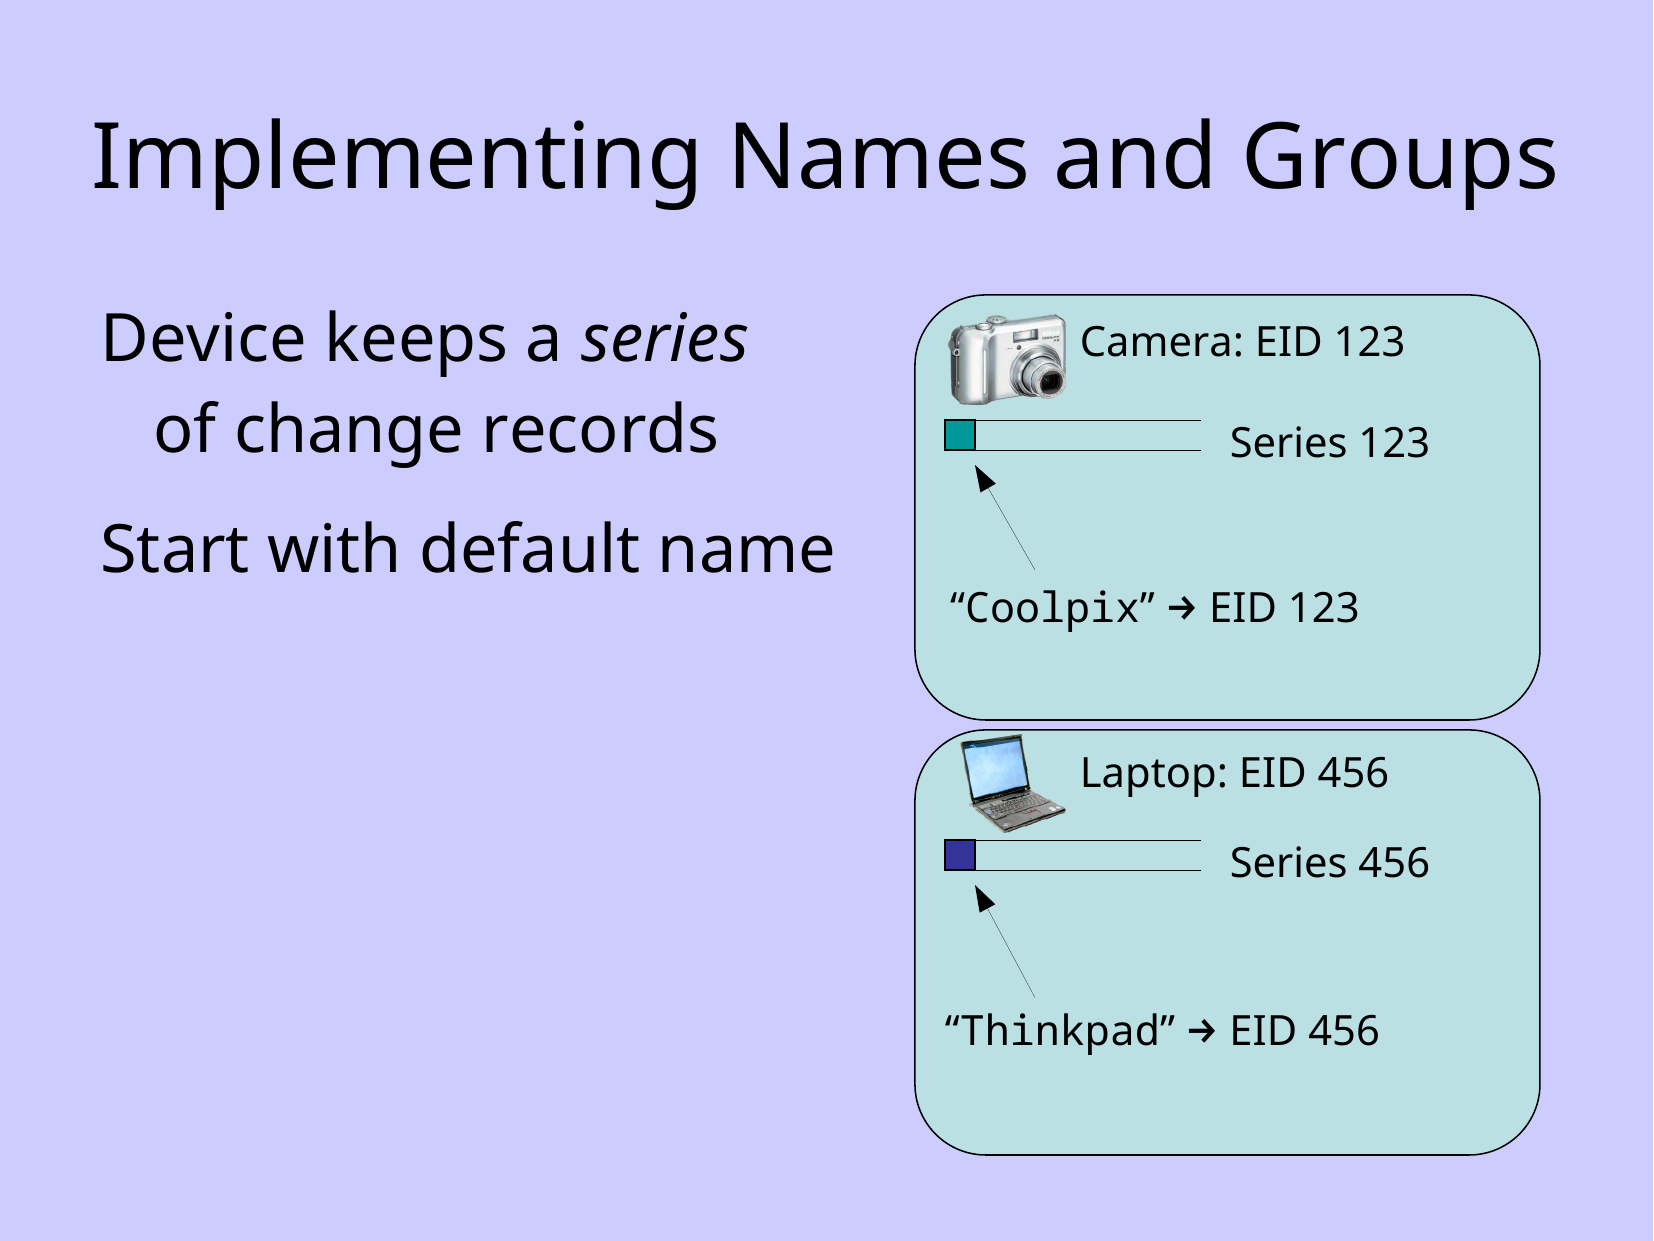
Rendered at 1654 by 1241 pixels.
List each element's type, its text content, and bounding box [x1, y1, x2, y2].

text_box Series 456 [1215, 825, 1471, 889]
text_box [962, 729, 1496, 735]
text_box Camera: EID 123 [1065, 304, 1531, 391]
text_box “Thinkpad” → EID 456 [915, 993, 1411, 1062]
text_box [914, 734, 1540, 1156]
list Device keeps a series of change records Start with default name [82, 290, 916, 1109]
picture [960, 734, 1066, 833]
text_box Laptop: EID 456 [1066, 735, 1531, 811]
text_box [914, 294, 1540, 721]
text_box Series 123 [1215, 405, 1471, 469]
title Implementing Names and Groups [82, 49, 1571, 257]
text_box “Coolpix” → EID 123 [885, 570, 1426, 638]
picture [948, 314, 1066, 406]
